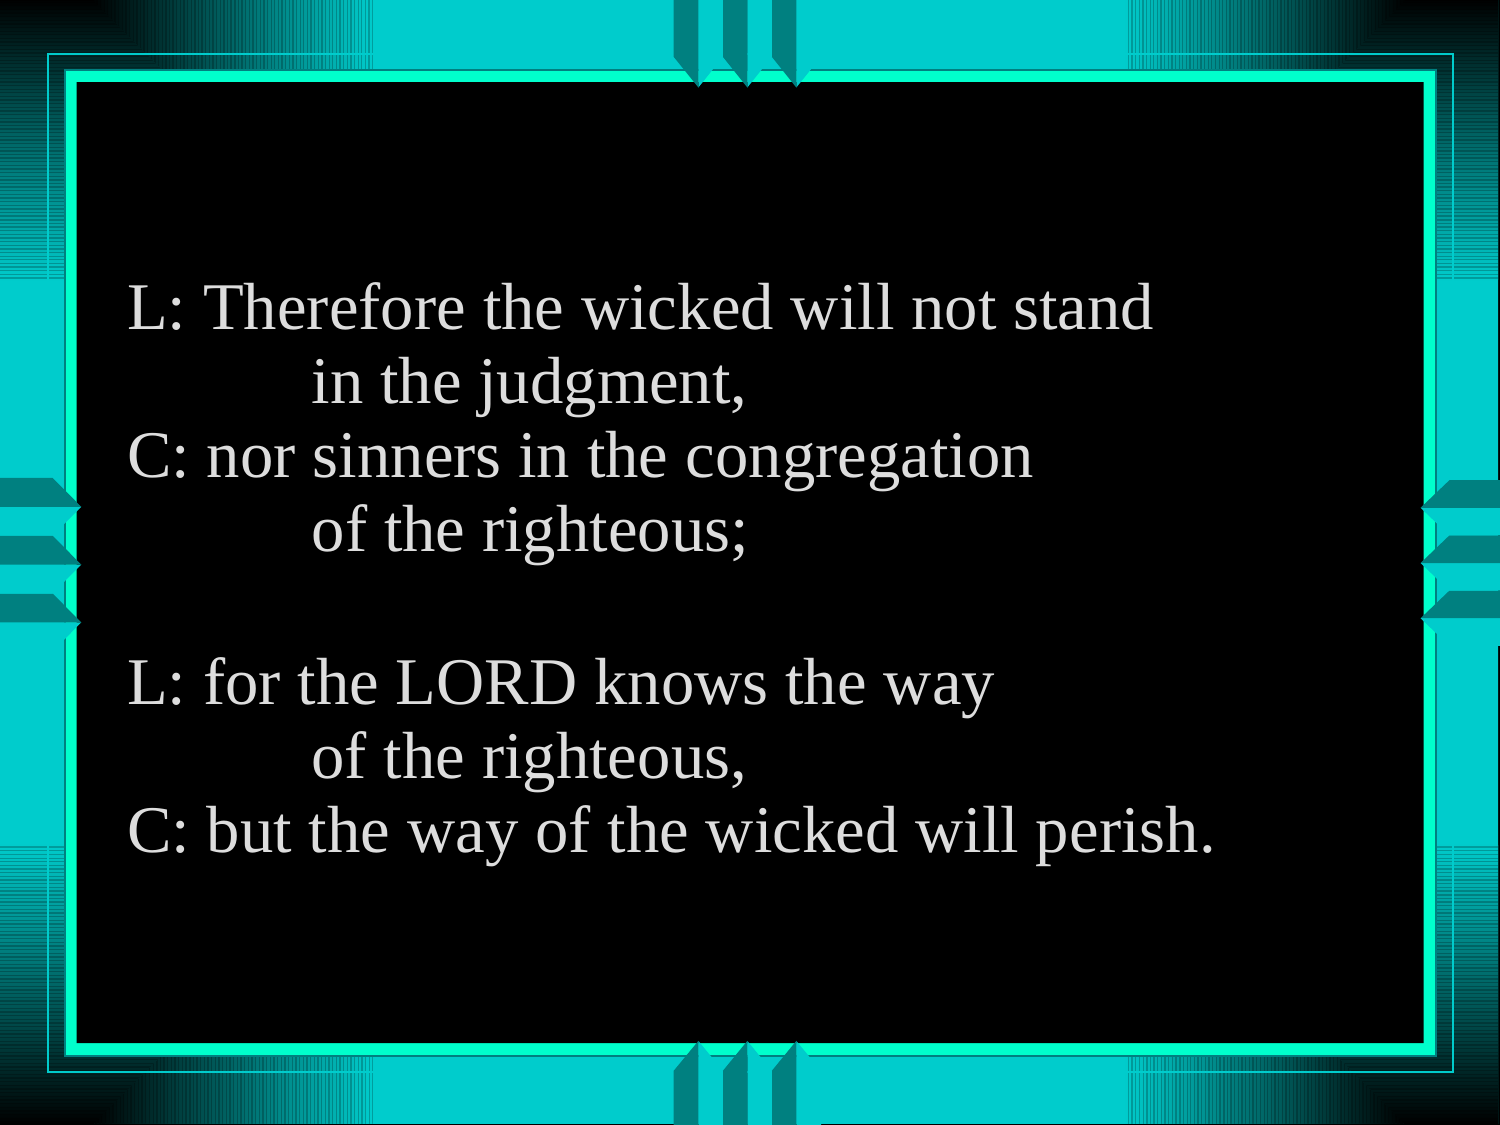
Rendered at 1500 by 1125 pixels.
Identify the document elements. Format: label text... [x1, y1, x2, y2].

text_box L: for the LORD knows the way of the righteous, C: but the way of the wicked will perish. [112, 637, 1426, 875]
text_box L: Therefore the wicked will not stand in the judgment, C: nor sinners in the congregation of the righteous; [112, 262, 1426, 574]
